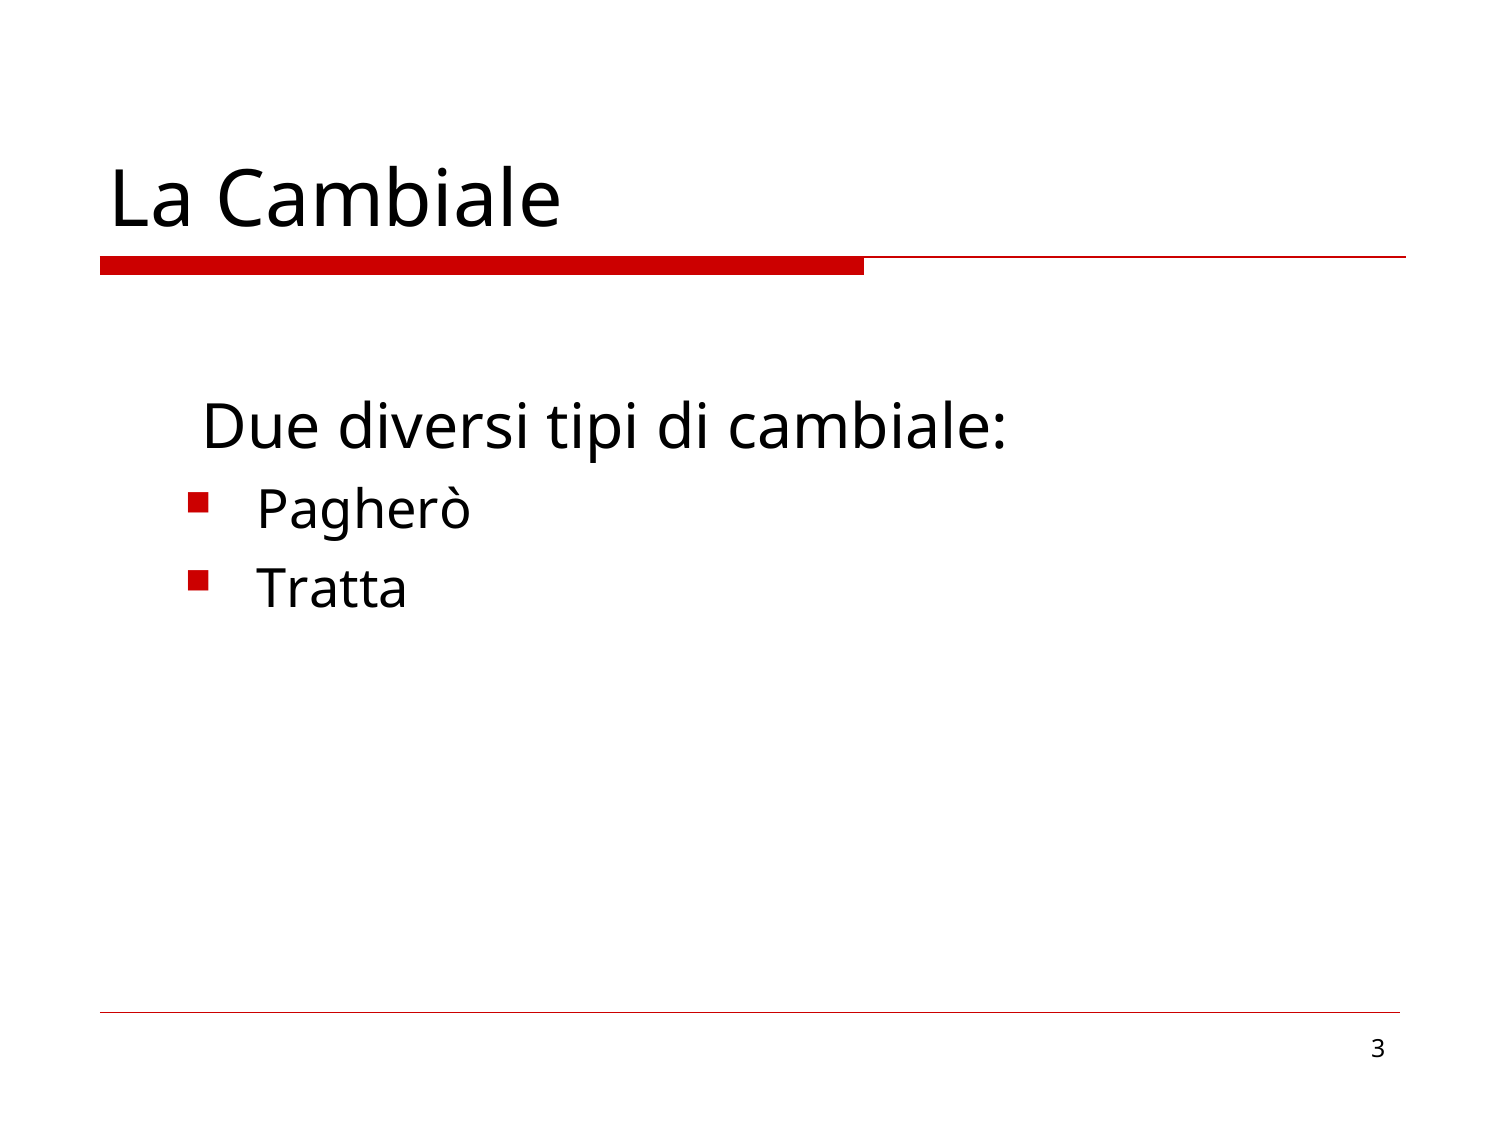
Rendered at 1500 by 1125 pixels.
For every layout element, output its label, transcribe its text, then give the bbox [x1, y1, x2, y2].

list Due diversi tipi di cambiale: Pagherò Tratta [92, 287, 1406, 988]
title La Cambiale [94, 50, 1407, 250]
